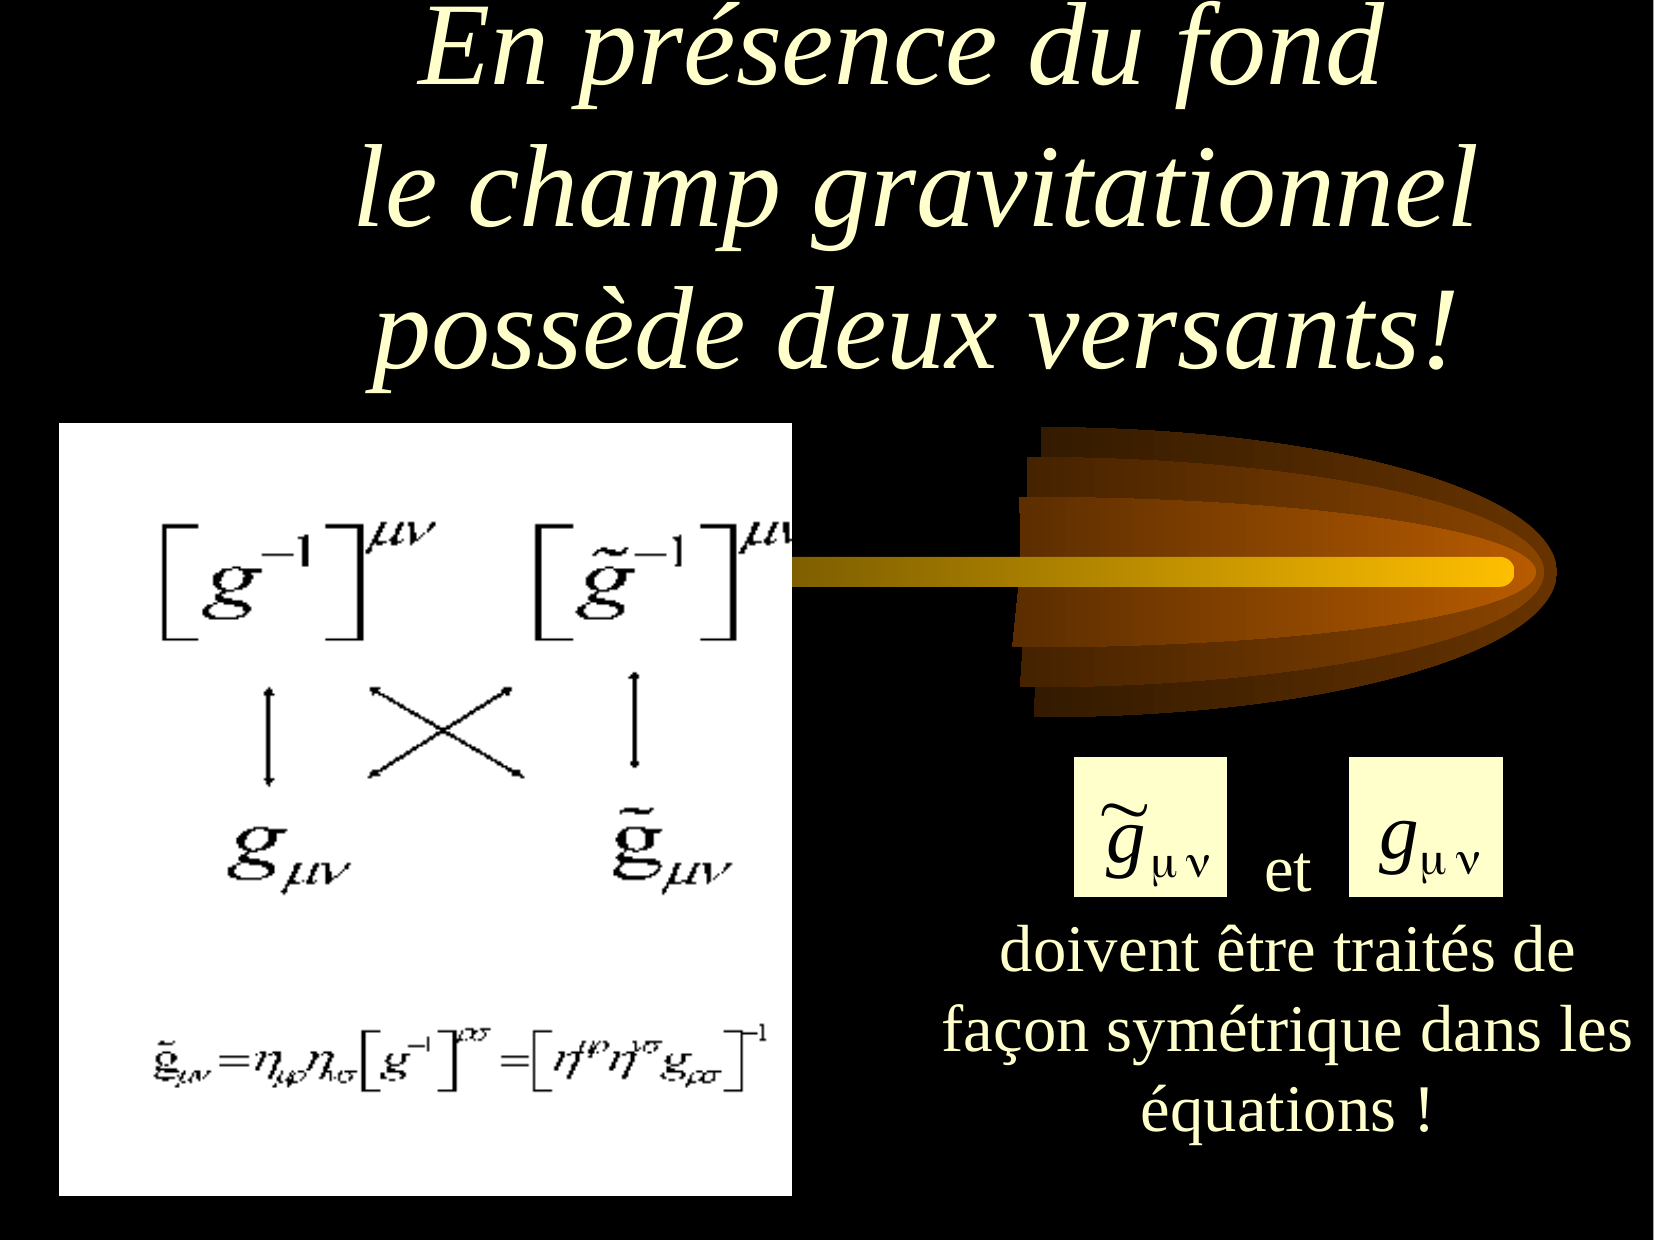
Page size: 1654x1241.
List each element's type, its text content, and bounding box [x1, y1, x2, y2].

chart [1087, 791, 1218, 890]
title En présence du fond le champ gravitationnel possède deux versants! [179, 19, 1654, 400]
text_box et doivent être traités de façon symétrique dans les équations ! [923, 730, 1654, 1241]
chart [1370, 787, 1488, 886]
picture [59, 423, 792, 1196]
